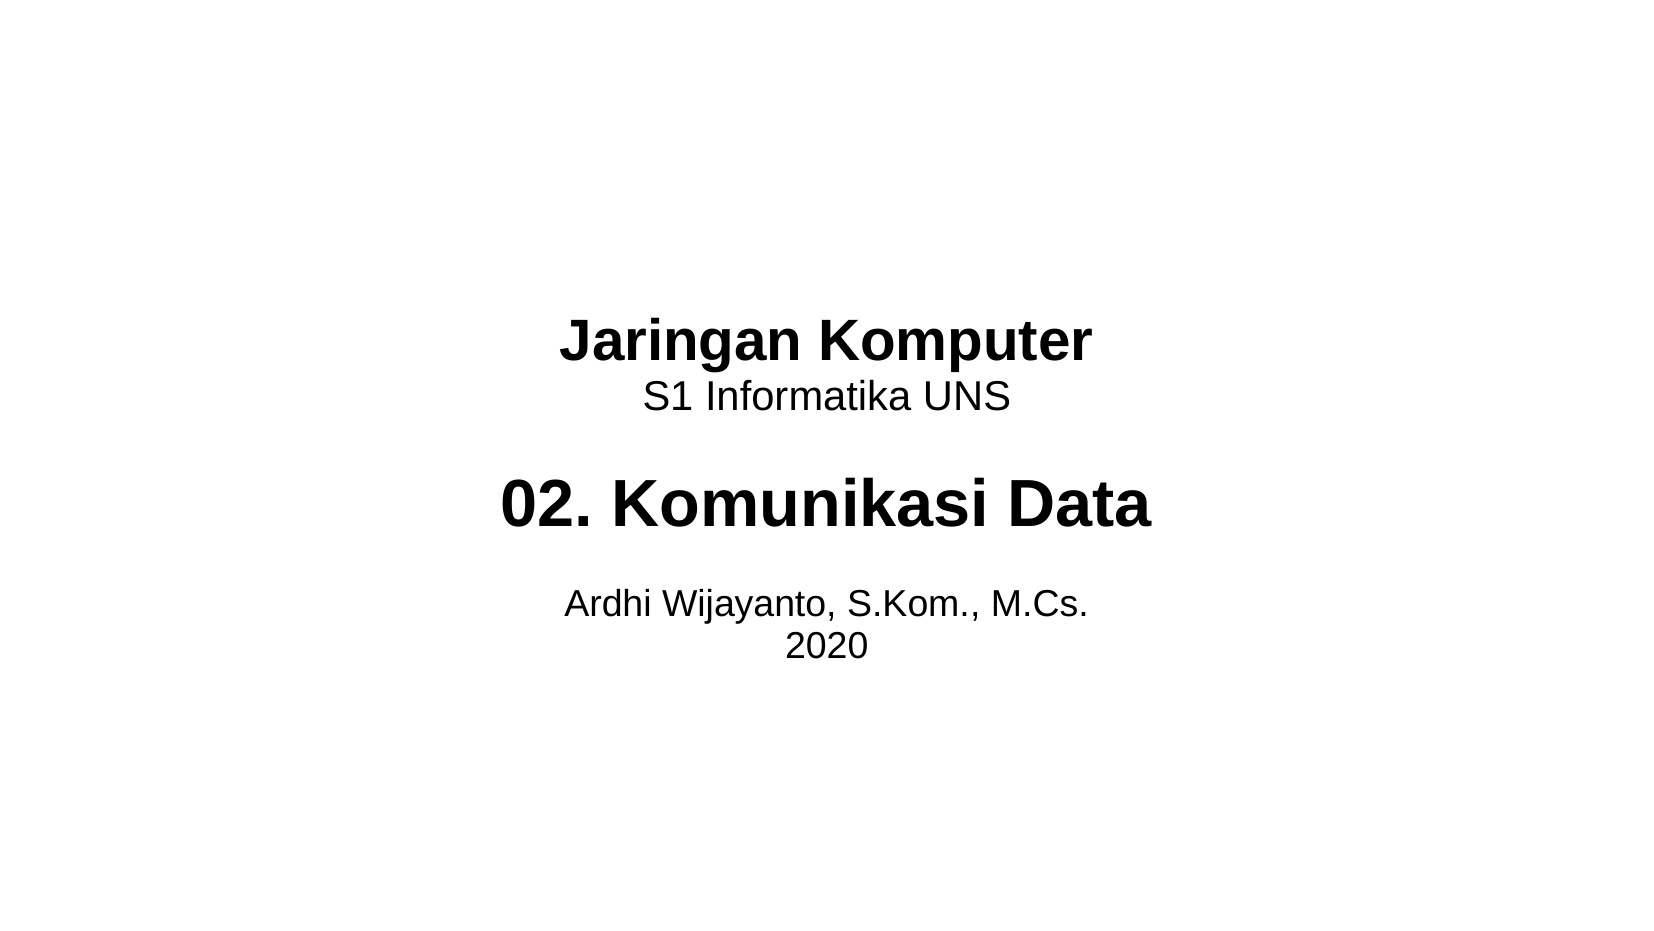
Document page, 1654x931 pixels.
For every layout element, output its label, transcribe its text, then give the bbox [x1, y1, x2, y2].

subtitle Jaringan Komputer S1 Informatika UNS 02. Komunikasi Data Ardhi Wijayanto, S.Kom., M.Cs. 2020 [82, 217, 1571, 758]
